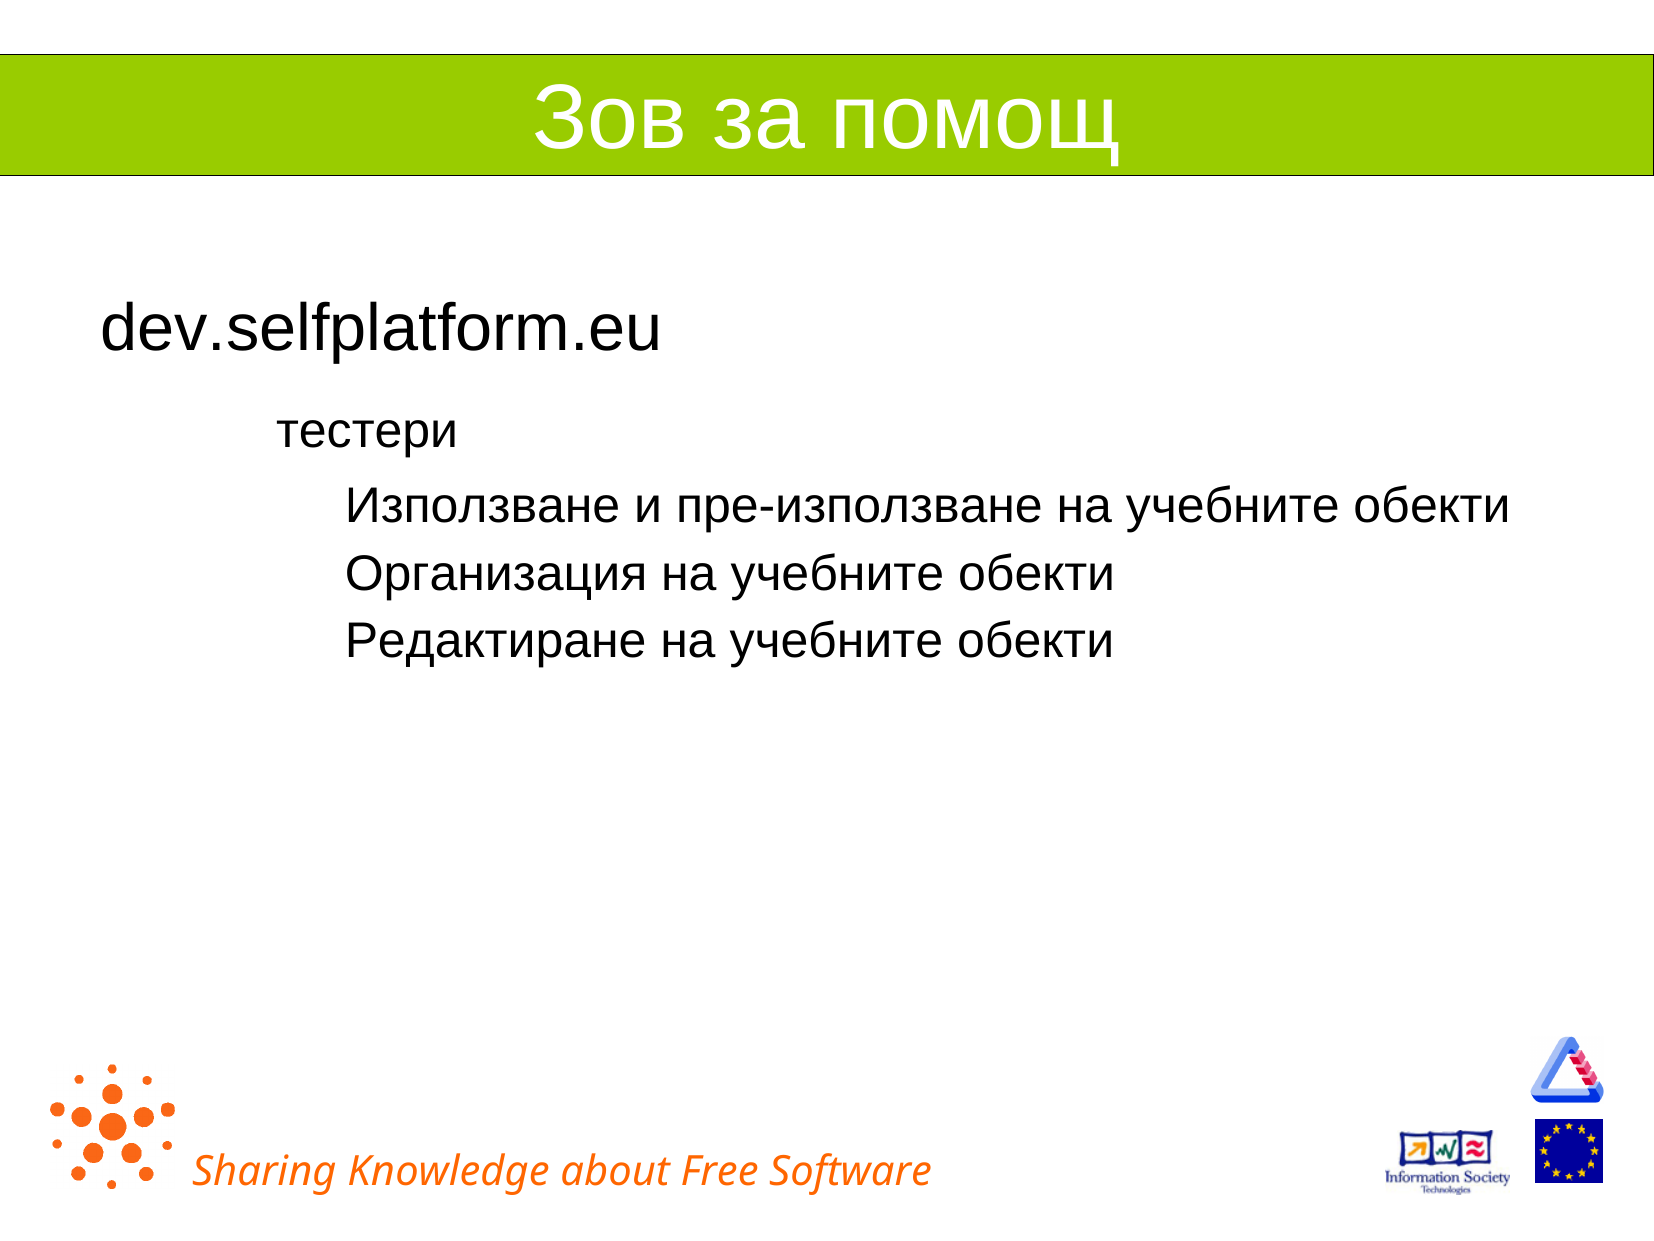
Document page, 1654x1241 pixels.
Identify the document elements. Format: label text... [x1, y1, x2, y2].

title Зов за помощ [82, 59, 1571, 174]
picture [50, 1064, 175, 1189]
list dev.selfplatform.eu тестери Използване и пре-използване на учебните обекти Организация на учебните обекти Редактиране на учебните обекти [82, 290, 1571, 1109]
picture [1385, 1130, 1510, 1195]
picture [1535, 1119, 1603, 1183]
picture [1571, 1036, 1604, 1104]
